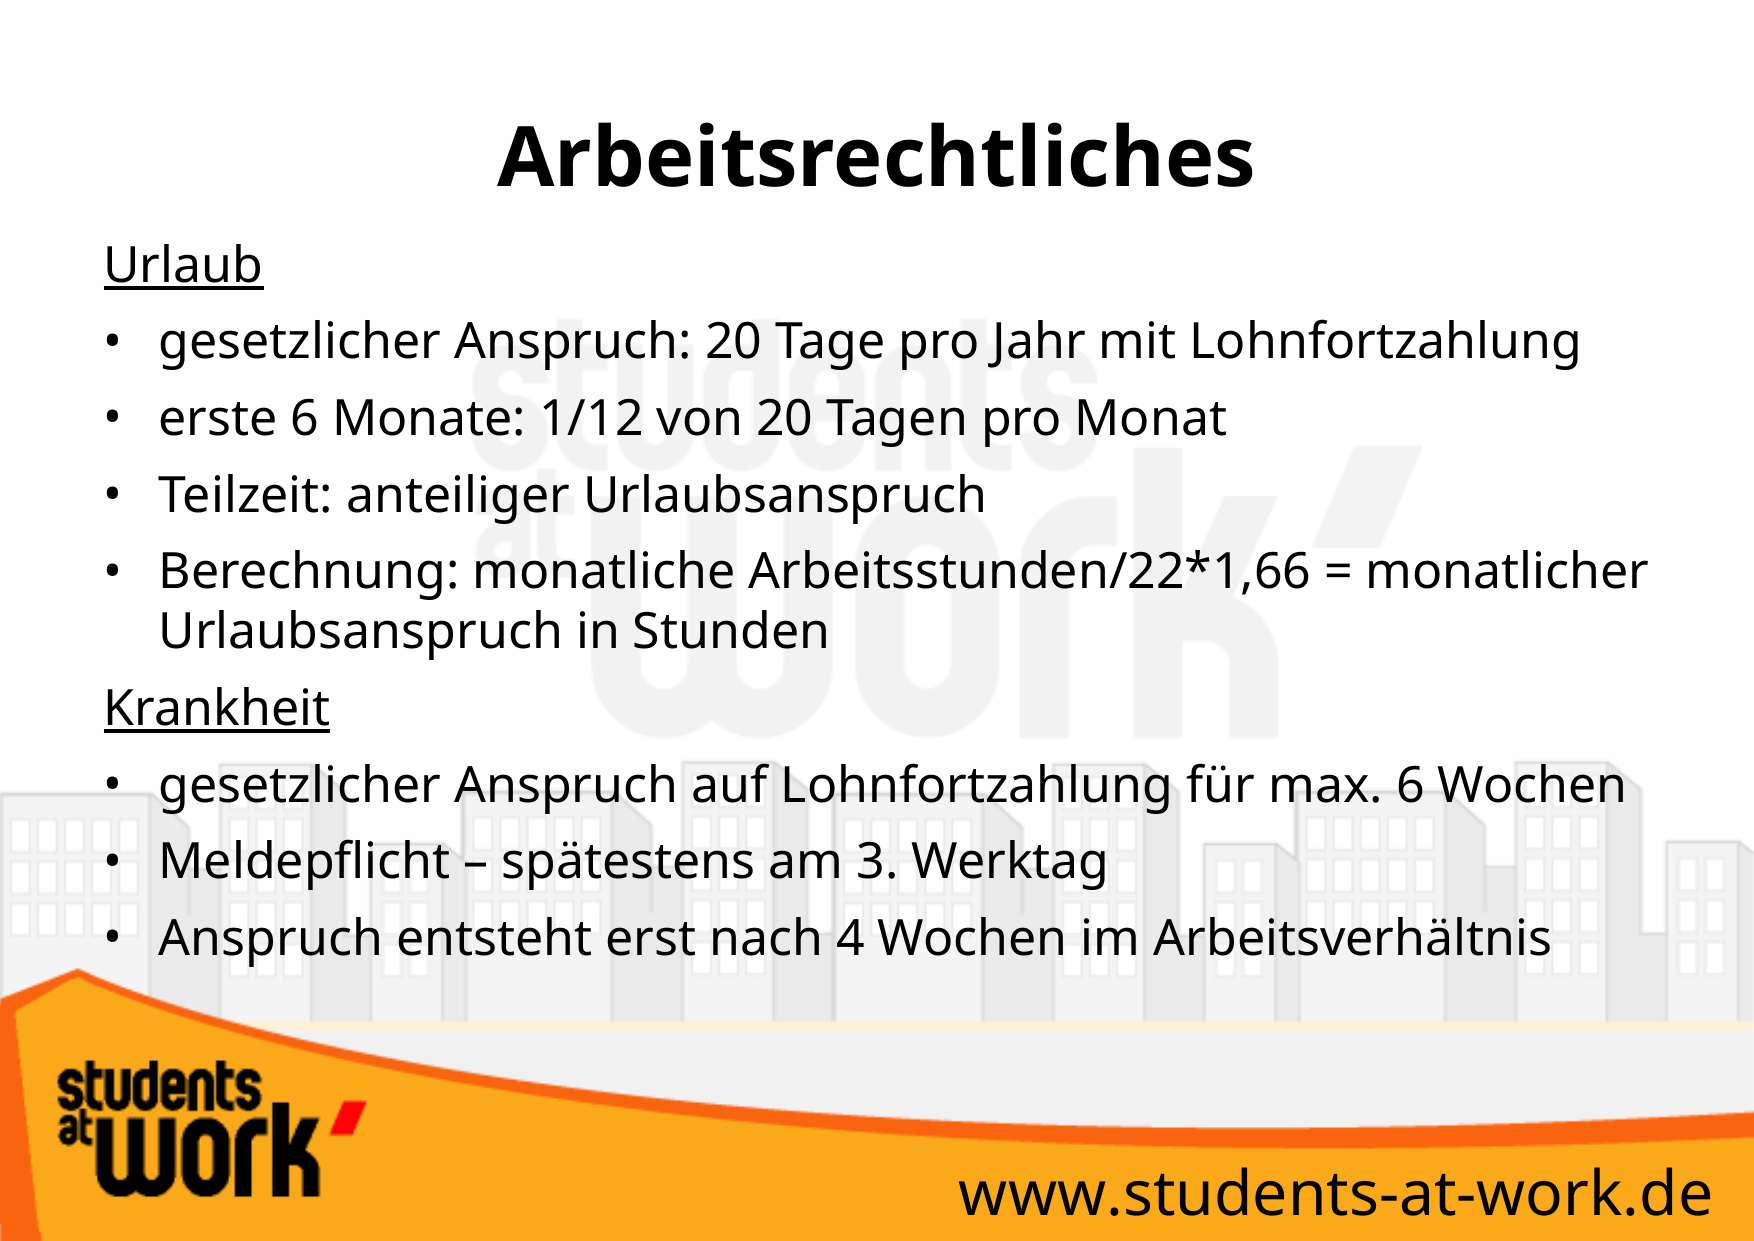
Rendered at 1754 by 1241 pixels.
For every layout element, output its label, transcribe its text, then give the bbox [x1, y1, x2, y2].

title Arbeitsrechtliches [87, 49, 1667, 224]
text_box www.students-at-work.de [944, 1145, 1730, 1236]
list Urlaub gesetzlicher Anspruch: 20 Tage pro Jahr mit Lohnfortzahlung erste 6 Monate: 1/12 von 20 Tagen pro Monat Teilzeit: anteiliger Urlaubsanspruch Berechnung: monatliche Arbeitsstunden/22*1,66 = monatlicher Urlaubsanspruch in Stunden Krankheit gesetzlicher Anspruch auf Lohnfortzahlung für max. 6 Wochen Meldepflicht – spätestens am 3. Werktag Anspruch entsteht erst nach 4 Wochen im Arbeitsverhältnis [87, 224, 1667, 1044]
picture [0, 0, 1754, 1241]
